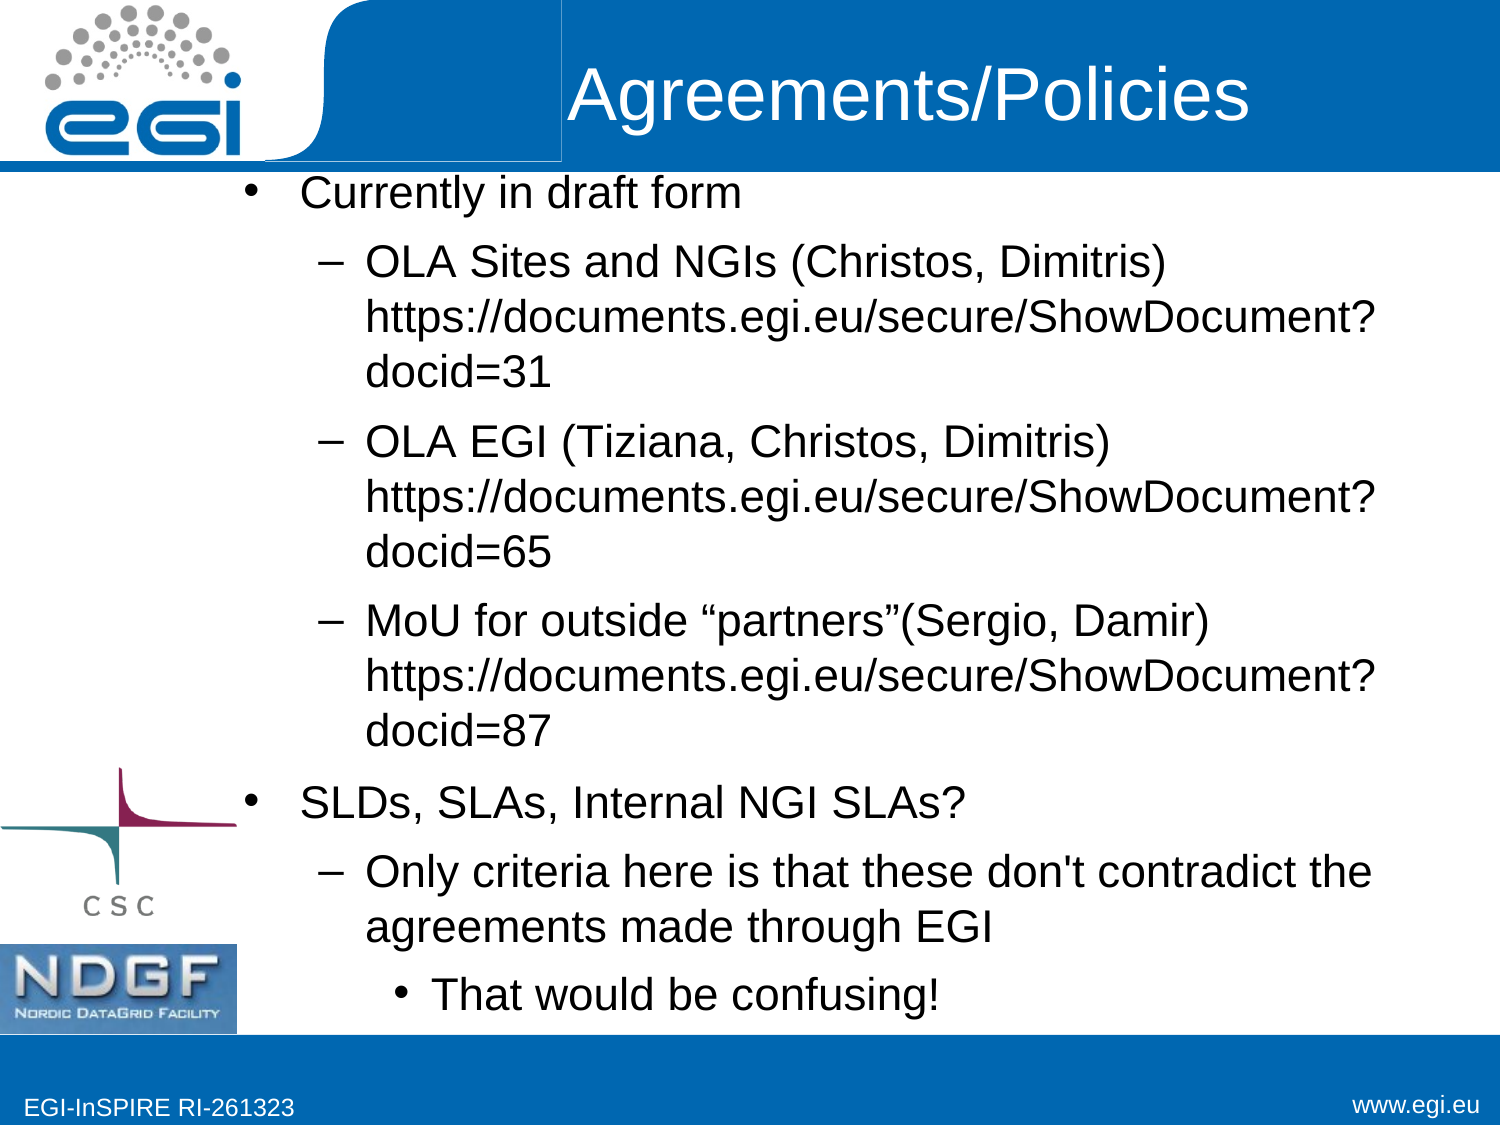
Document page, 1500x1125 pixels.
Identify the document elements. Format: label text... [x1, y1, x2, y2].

title Agreements/Policies [348, 0, 1471, 154]
picture [0, 0, 265, 161]
picture [0, 944, 237, 1034]
list Currently in draft form OLA Sites and NGIs (Christos, Dimitris) https://documents.egi.eu/secure/ShowDocument?docid=31 OLA EGI (Tiziana, Christos, Dimitris) https://documents.egi.eu/secure/ShowDocument?docid=65 MoU for outside “partners”(Sergio, Damir) https://documents.egi.eu/secure/ShowDocument?docid=87 SLDs, SLAs, Internal NGI SLAs? Only criteria here is that these don't contradict the agreements made through EGI That would be confusing! [228, 154, 1500, 1028]
picture [0, 767, 228, 916]
